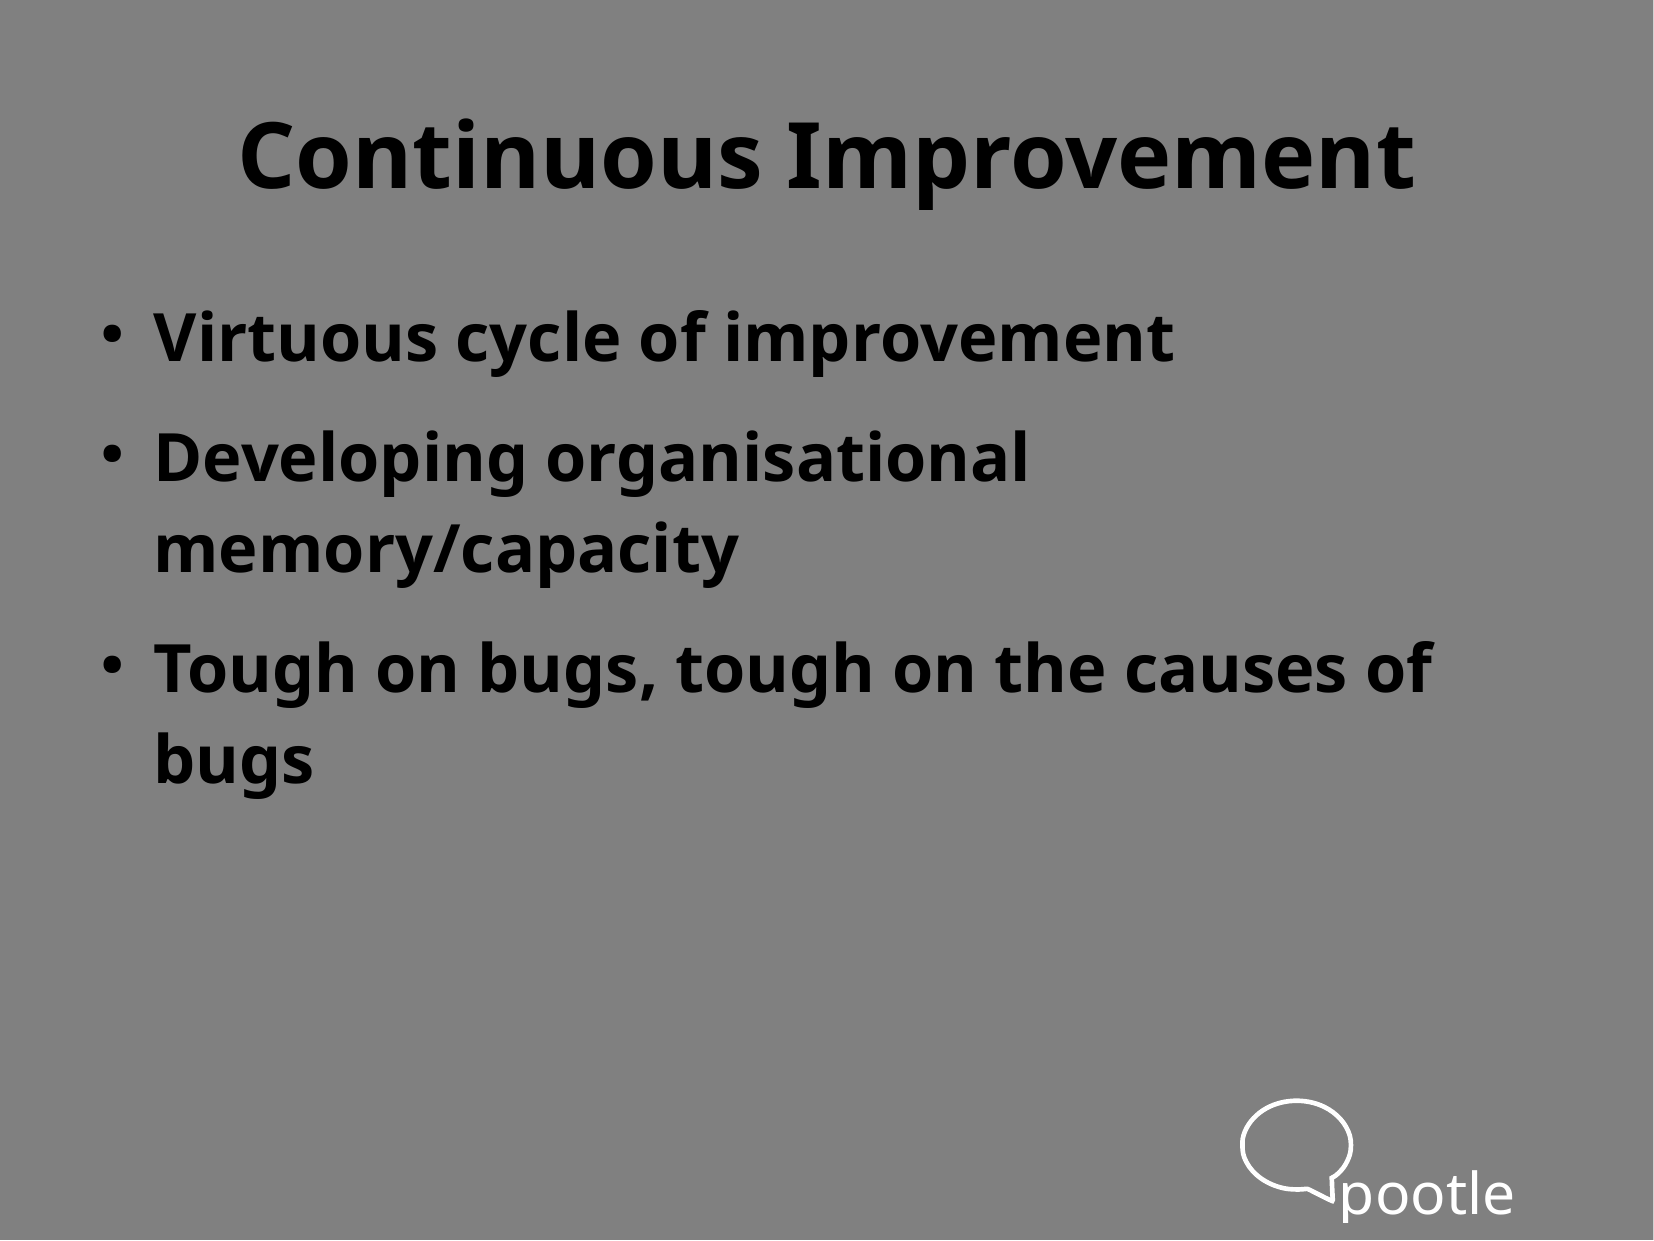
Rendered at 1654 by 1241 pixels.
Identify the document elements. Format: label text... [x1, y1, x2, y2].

title Continuous Improvement [82, 49, 1571, 257]
list Virtuous cycle of improvement Developing organisational memory/capacity Tough on bugs, tough on the causes of bugs [82, 290, 1571, 1010]
